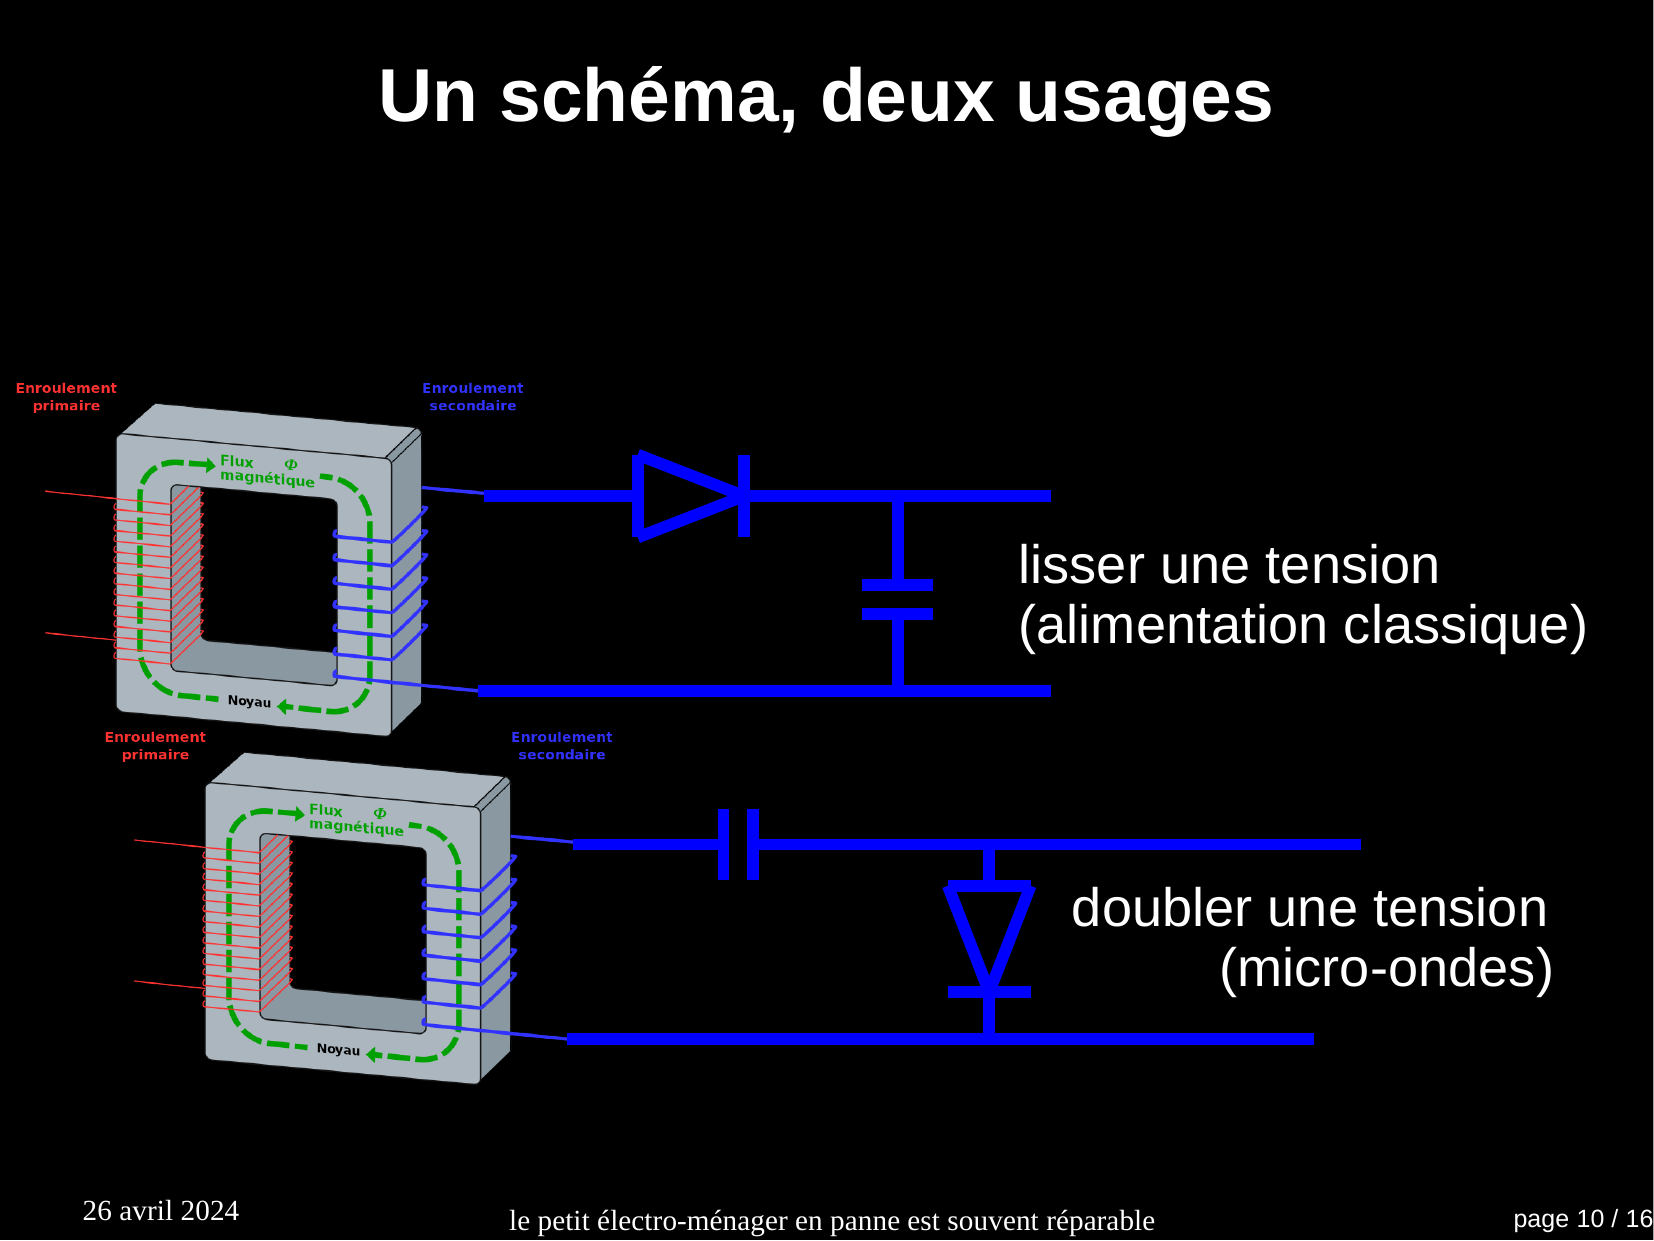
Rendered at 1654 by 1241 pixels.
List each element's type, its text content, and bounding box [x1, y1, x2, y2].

text_box doubler une tension (micro-ondes) [1057, 869, 1654, 1006]
title Un schéma, deux usages [17, 6, 1636, 185]
picture [8, 373, 621, 1093]
text_box lisser une tension (alimentation classique) [1003, 527, 1611, 663]
